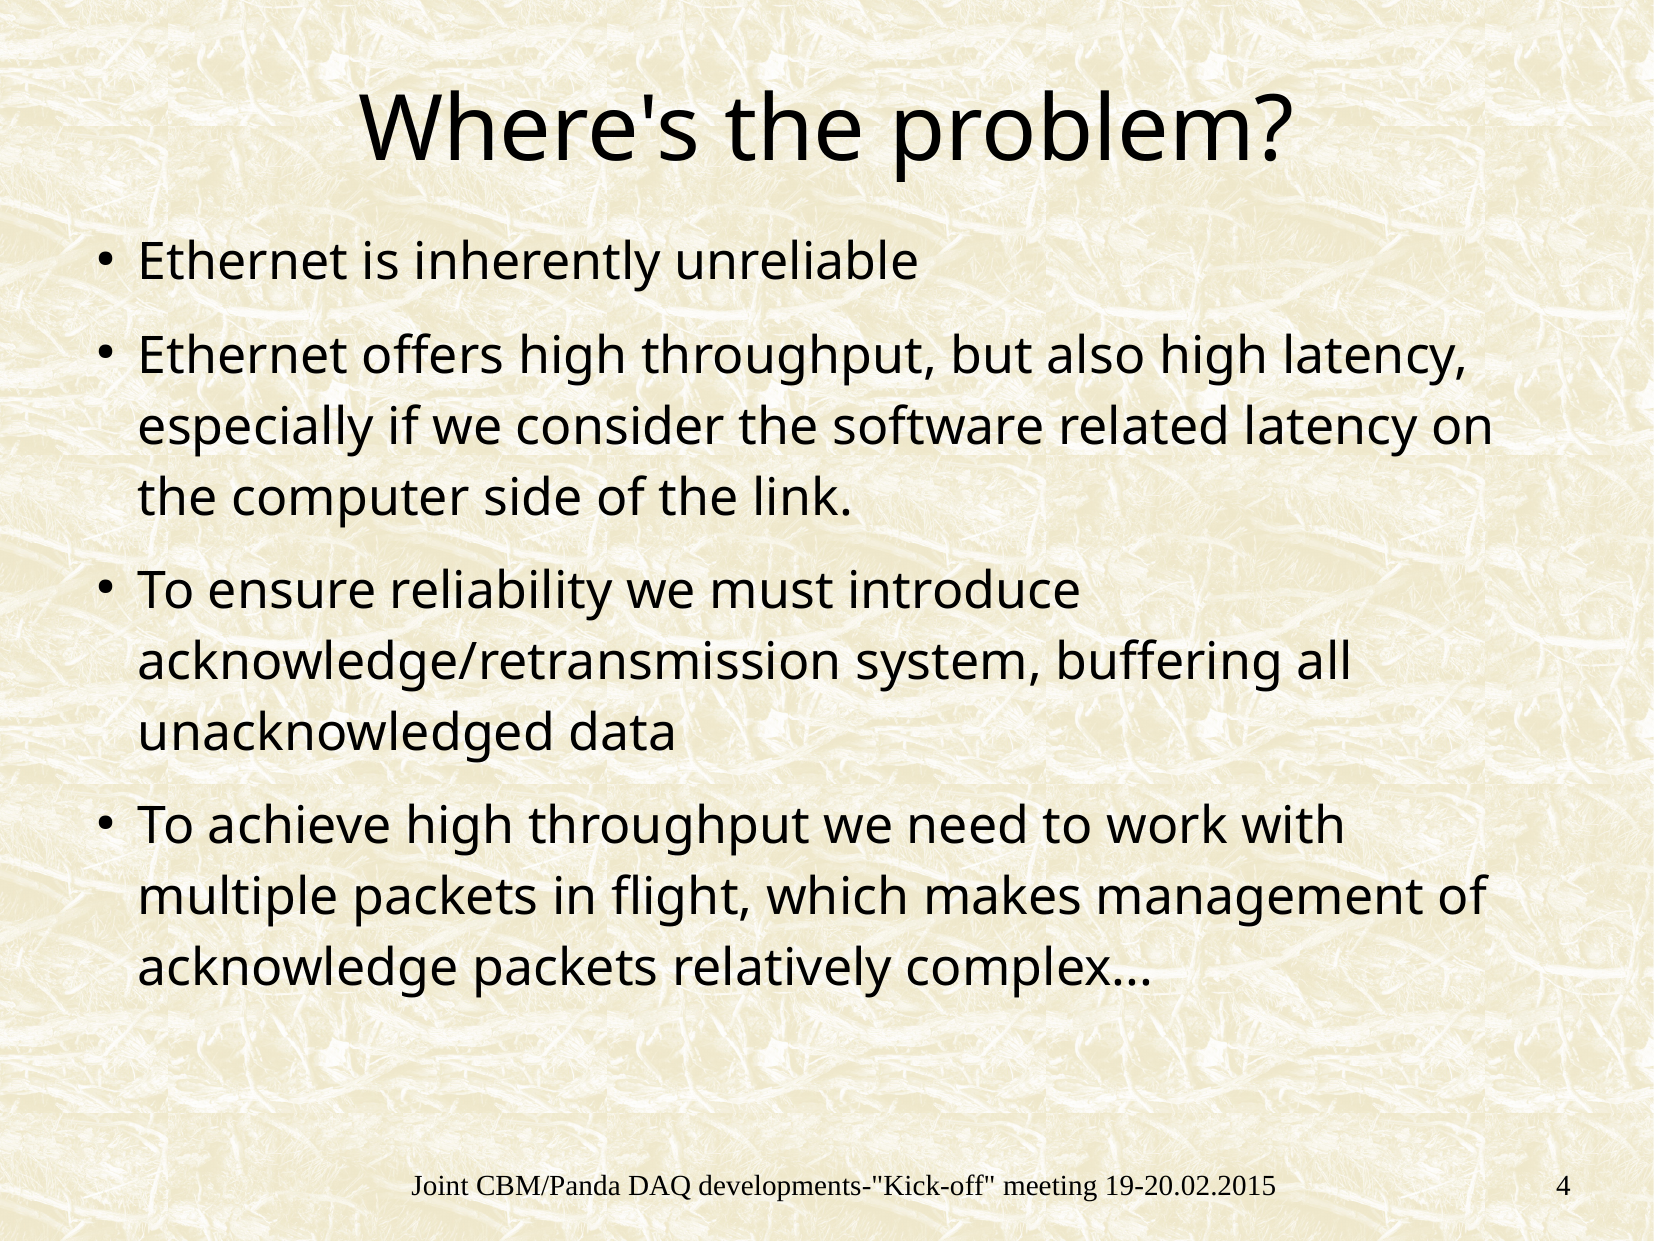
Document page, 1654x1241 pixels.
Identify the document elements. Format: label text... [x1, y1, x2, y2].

picture [0, 0, 1654, 1241]
title Where's the problem? [82, 49, 1571, 201]
list Ethernet is inherently unreliable Ethernet offers high throughput, but also high latency, especially if we consider the software related latency on the computer side of the link. To ensure reliability we must introduce acknowledge/retransmission system, buffering all unacknowledged data To achieve high throughput we need to work with multiple packets in flight, which makes management of acknowledge packets relatively complex... [82, 224, 1538, 1010]
